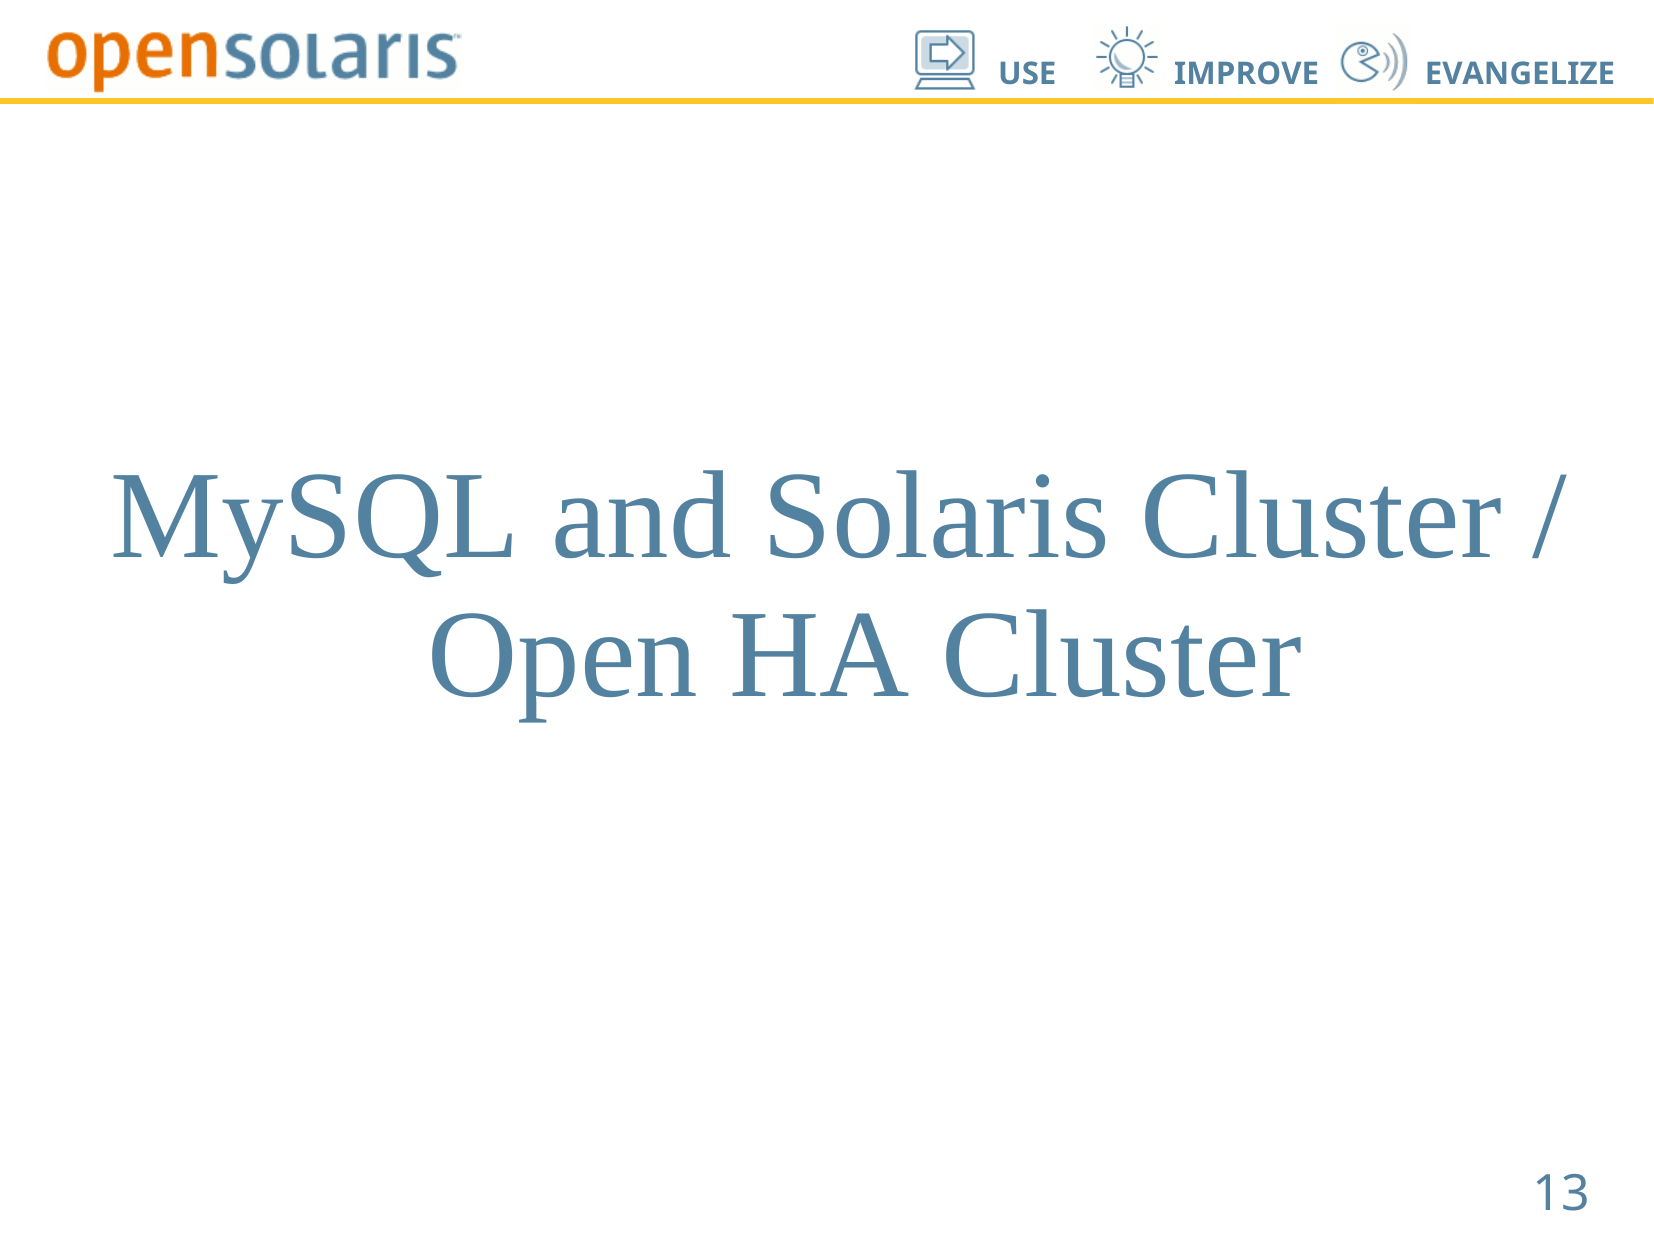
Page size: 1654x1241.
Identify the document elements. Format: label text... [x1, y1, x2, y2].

picture [907, 22, 983, 98]
picture [46, 31, 462, 94]
picture [1093, 23, 1161, 91]
text_box MySQL and Solaris Cluster / Open HA Cluster [25, 363, 1654, 807]
picture [1336, 24, 1412, 98]
